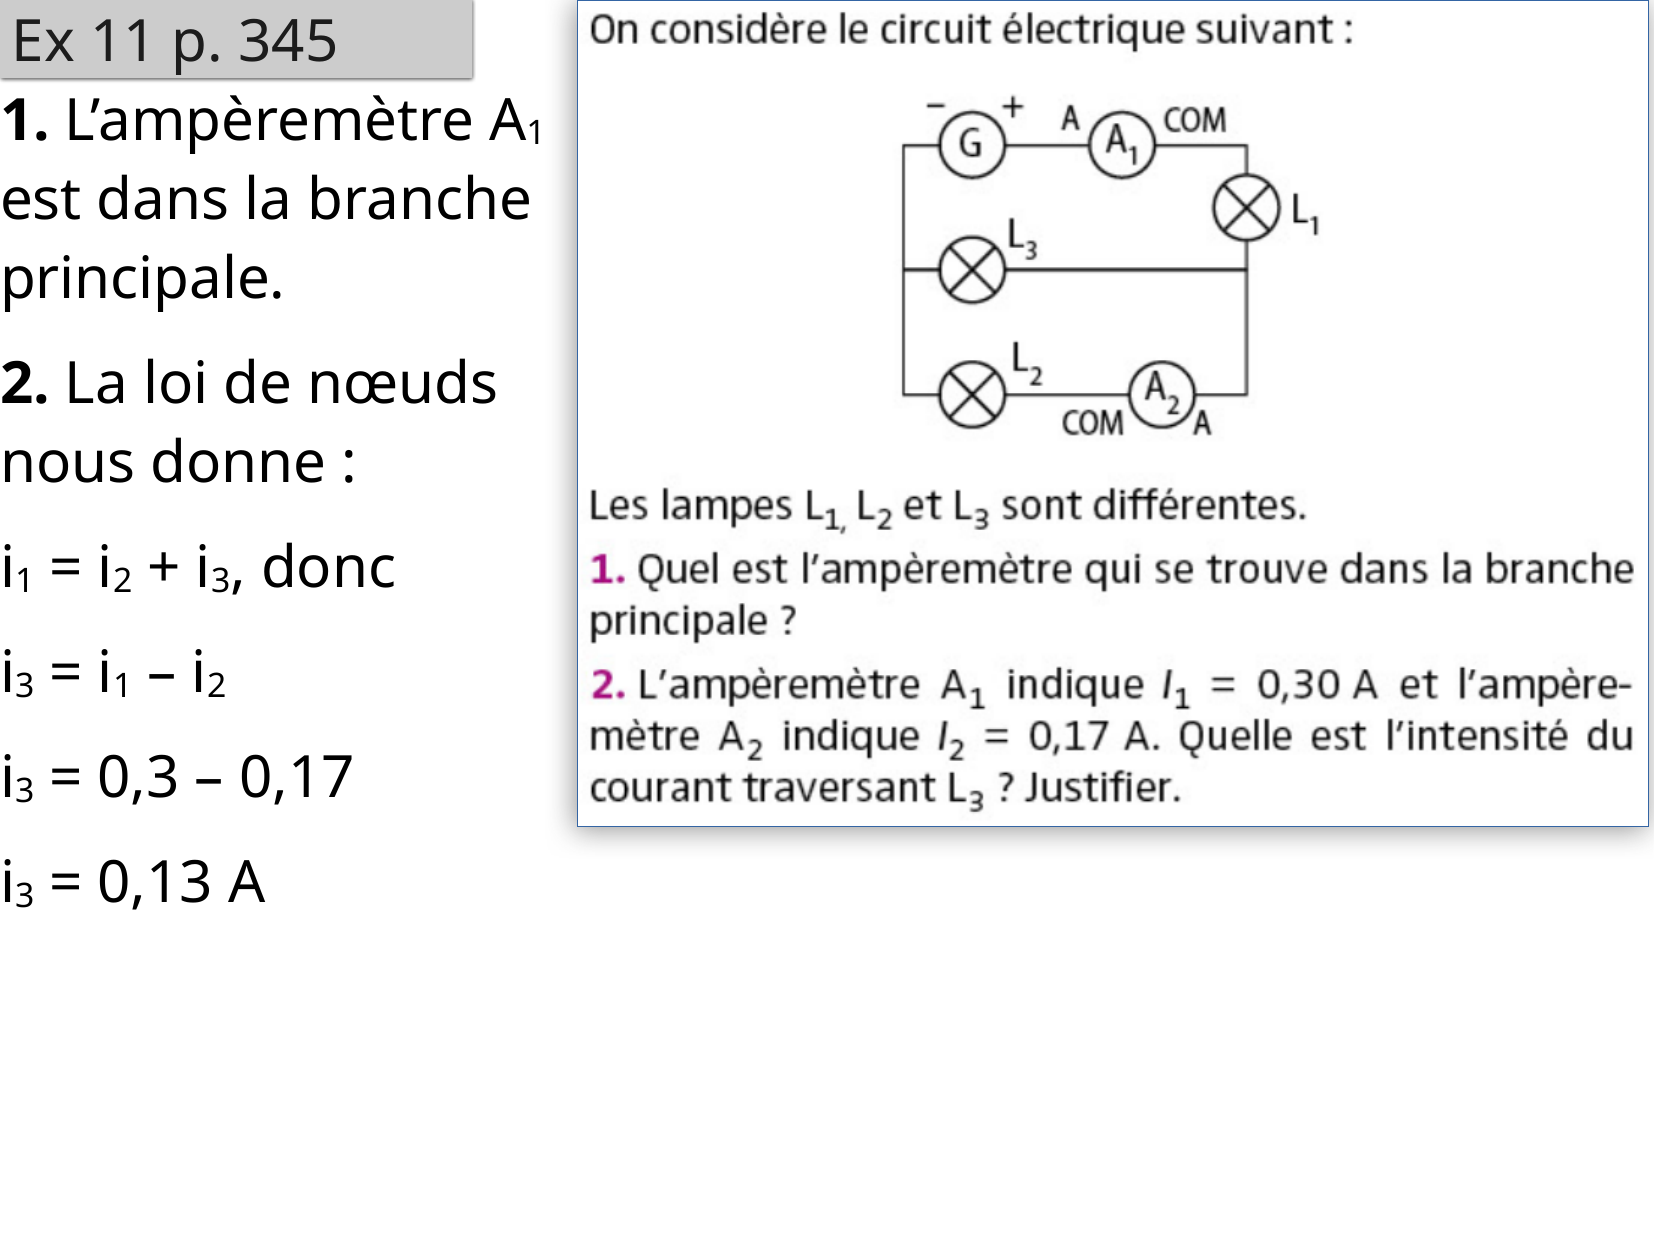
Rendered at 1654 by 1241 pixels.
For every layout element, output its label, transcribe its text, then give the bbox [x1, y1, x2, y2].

title Ex 11 p. 345 [0, 0, 473, 78]
list 1. L’ampèremètre A1 est dans la branche principale. 2. La loi de nœuds nous donne : i1 = i2 + i3, donc i3 = i1 – i2 i3 = 0,3 – 0,17 i3 = 0,13 A [0, 78, 1654, 1241]
picture [577, 0, 1649, 827]
